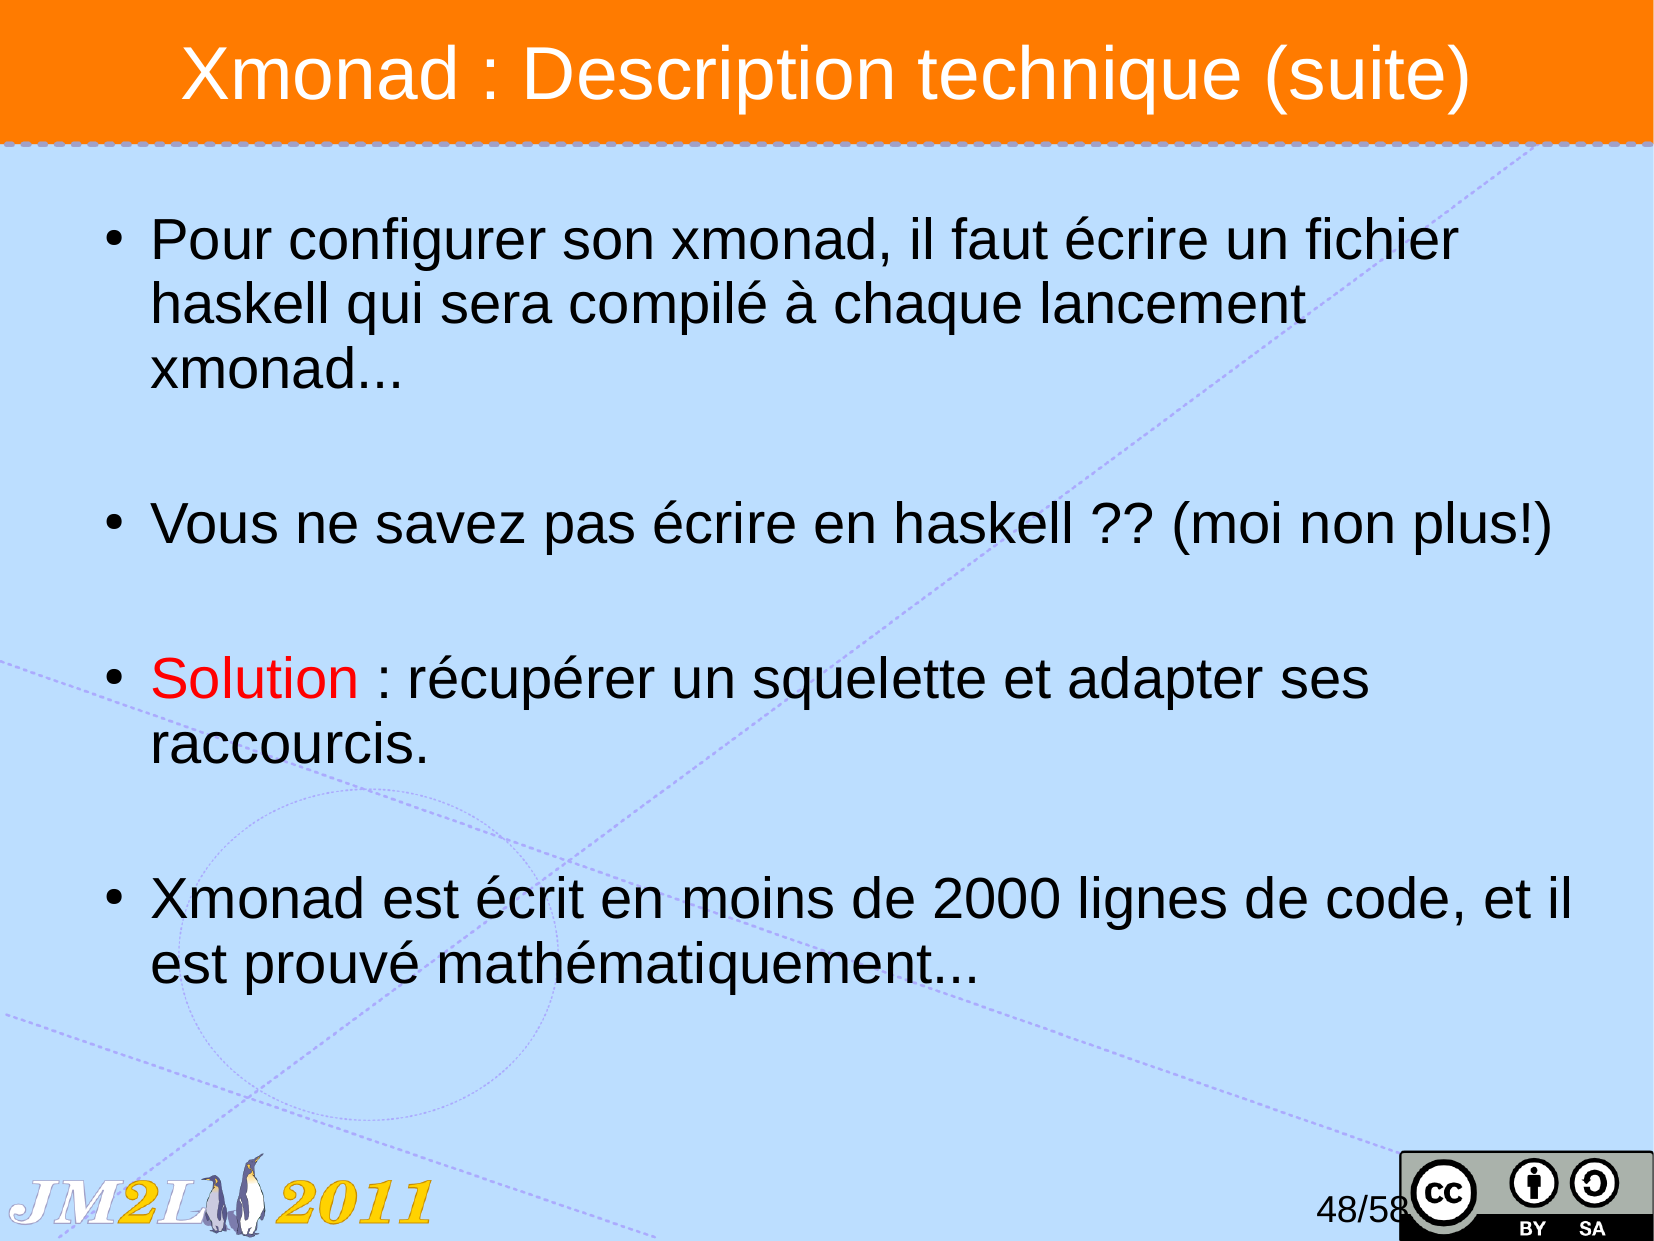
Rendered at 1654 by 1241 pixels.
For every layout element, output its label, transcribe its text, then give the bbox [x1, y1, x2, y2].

title Xmonad : Description technique (suite) [29, 0, 1625, 148]
list Pour configurer son xmonad, il faut écrire un fichier haskell qui sera compilé à chaque lancement xmonad... Vous ne savez pas écrire en haskell ?? (moi non plus!) Solution : récupérer un squelette et adapter ses raccourcis. Xmonad est écrit en moins de 2000 lignes de code, et il est prouvé mathématiquement... [88, 206, 1577, 1026]
picture [0, 0, 1654, 1241]
